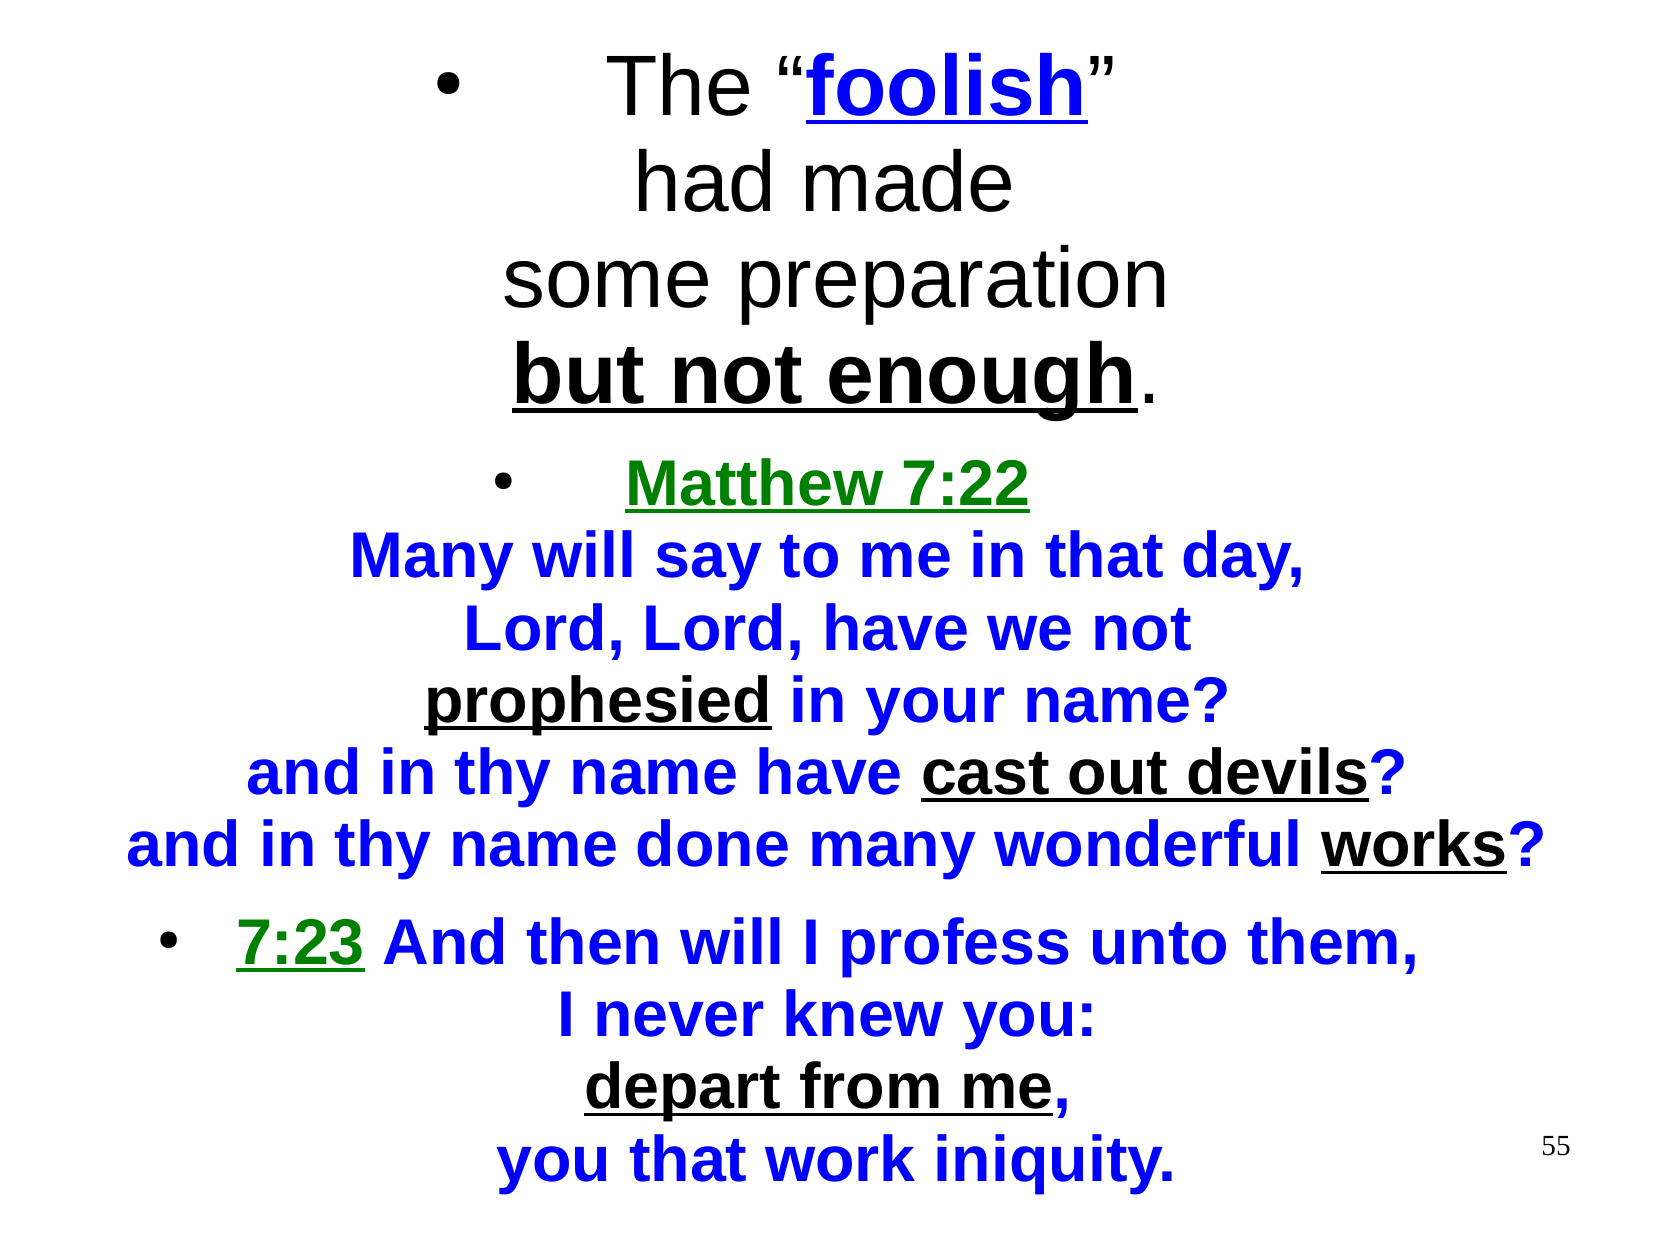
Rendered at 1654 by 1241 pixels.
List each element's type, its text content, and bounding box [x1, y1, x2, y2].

list The “foolish” had made some preparation but not enough. Matthew 7:22 Many will say to me in that day, Lord, Lord, have we not prophesied in your name? and in thy name have cast out devils? and in thy name done many wonderful works? 7:23 And then will I profess unto them, I never knew you: depart from me, you that work iniquity. [0, 37, 1613, 1201]
